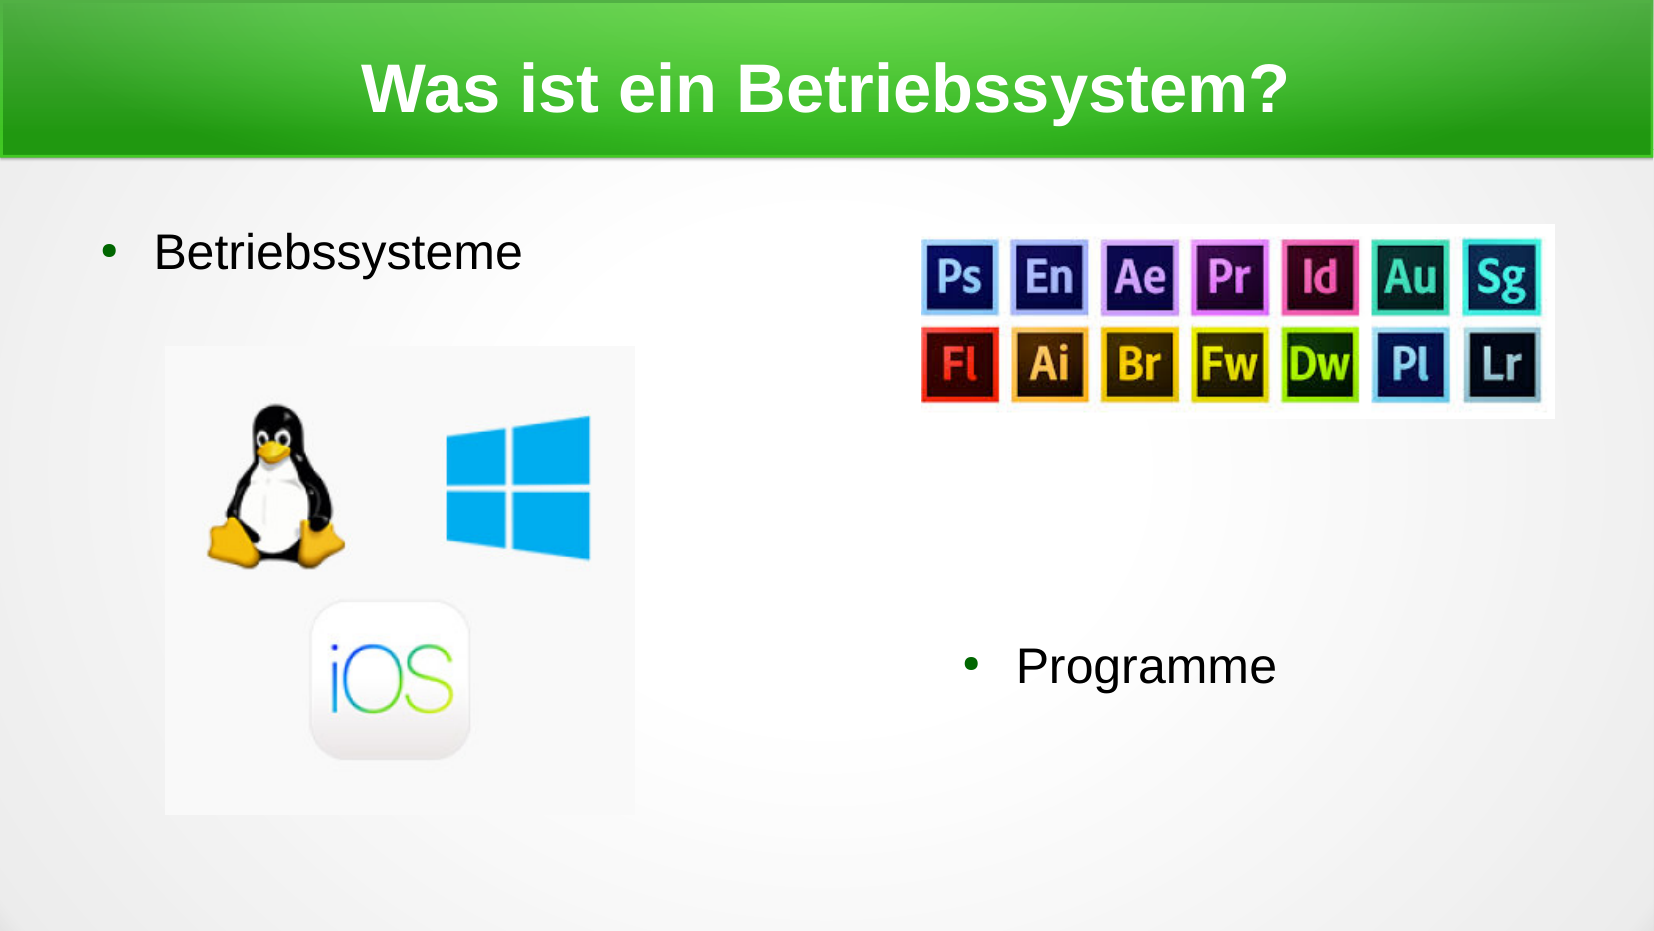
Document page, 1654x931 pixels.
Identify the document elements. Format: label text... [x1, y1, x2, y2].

list Betriebssysteme [82, 224, 603, 347]
picture [921, 224, 1555, 419]
picture [165, 346, 635, 815]
title Was ist ein Betriebssystem? [82, 35, 1571, 142]
list Programme [944, 637, 1465, 760]
